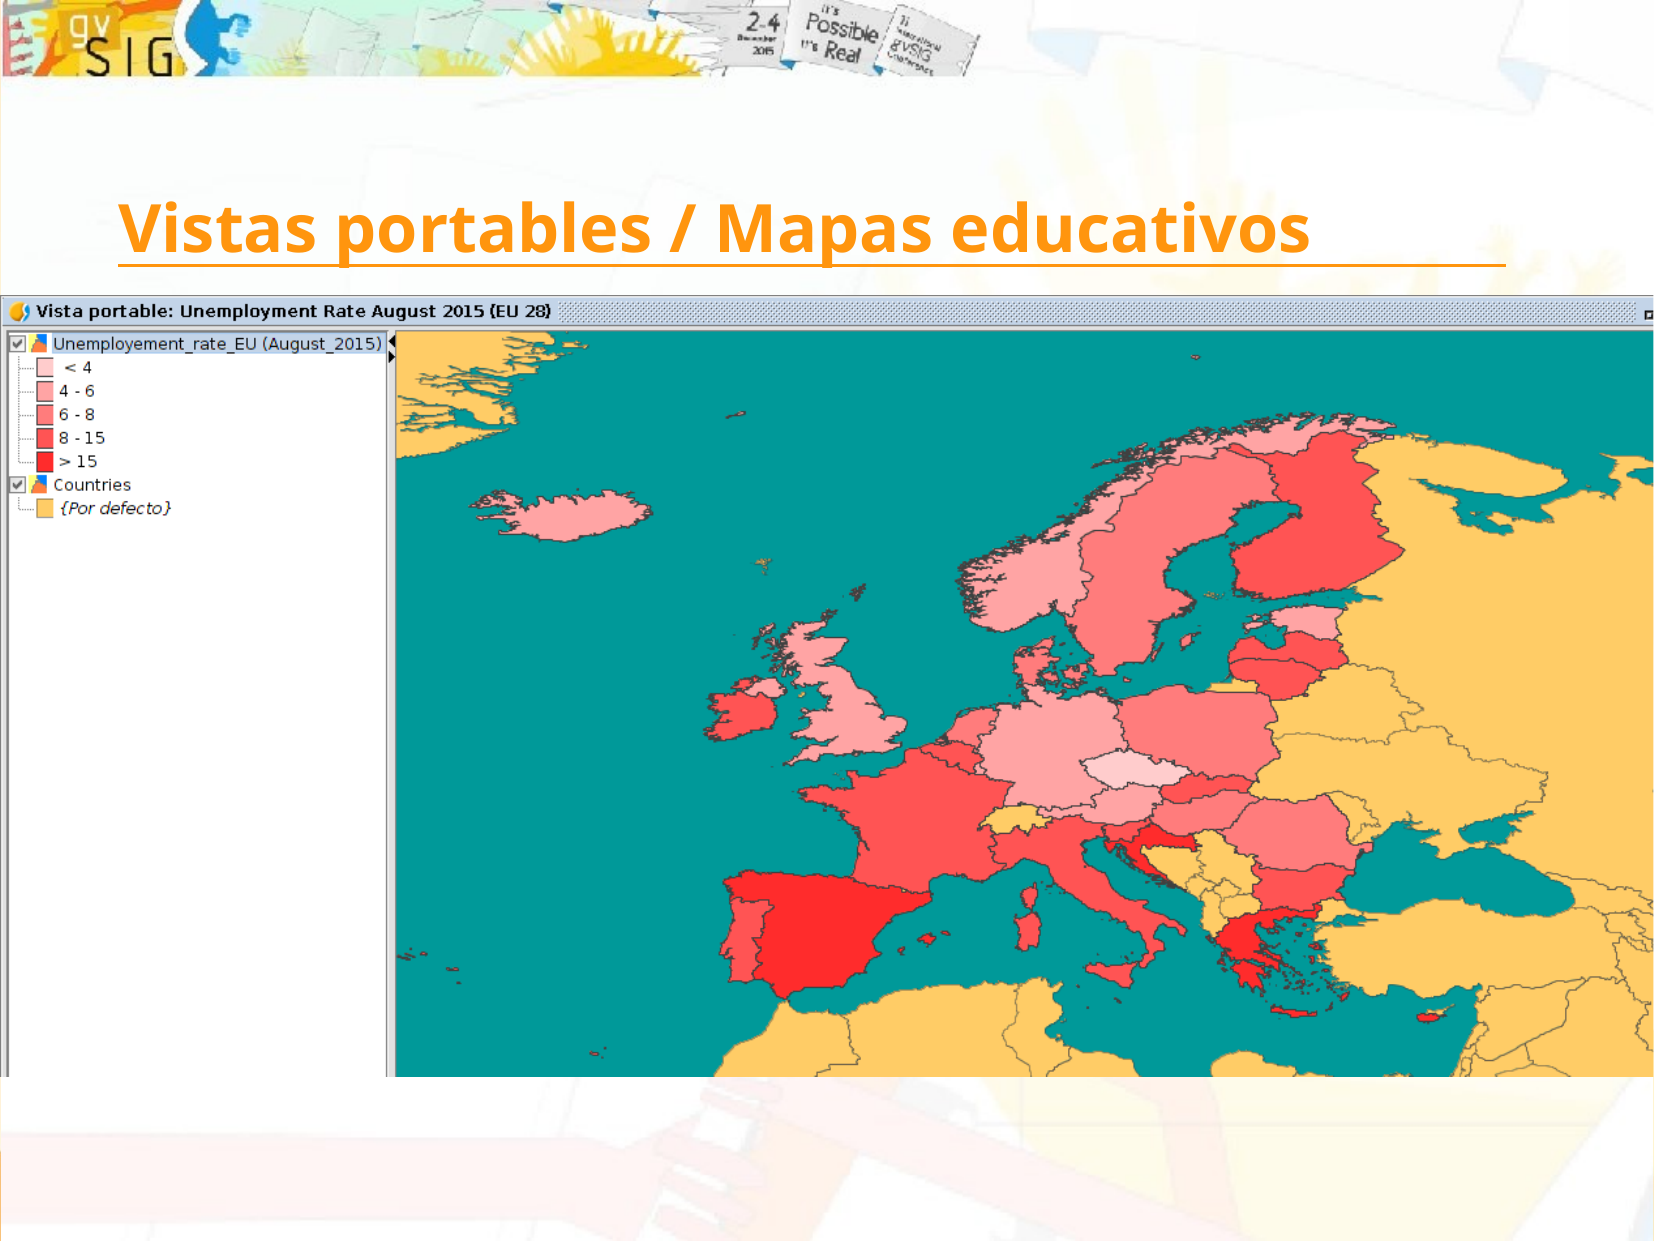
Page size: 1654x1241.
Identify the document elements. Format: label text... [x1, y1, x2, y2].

picture [0, 0, 1654, 1241]
title Vistas portables / Mapas educativos [118, 177, 1607, 276]
